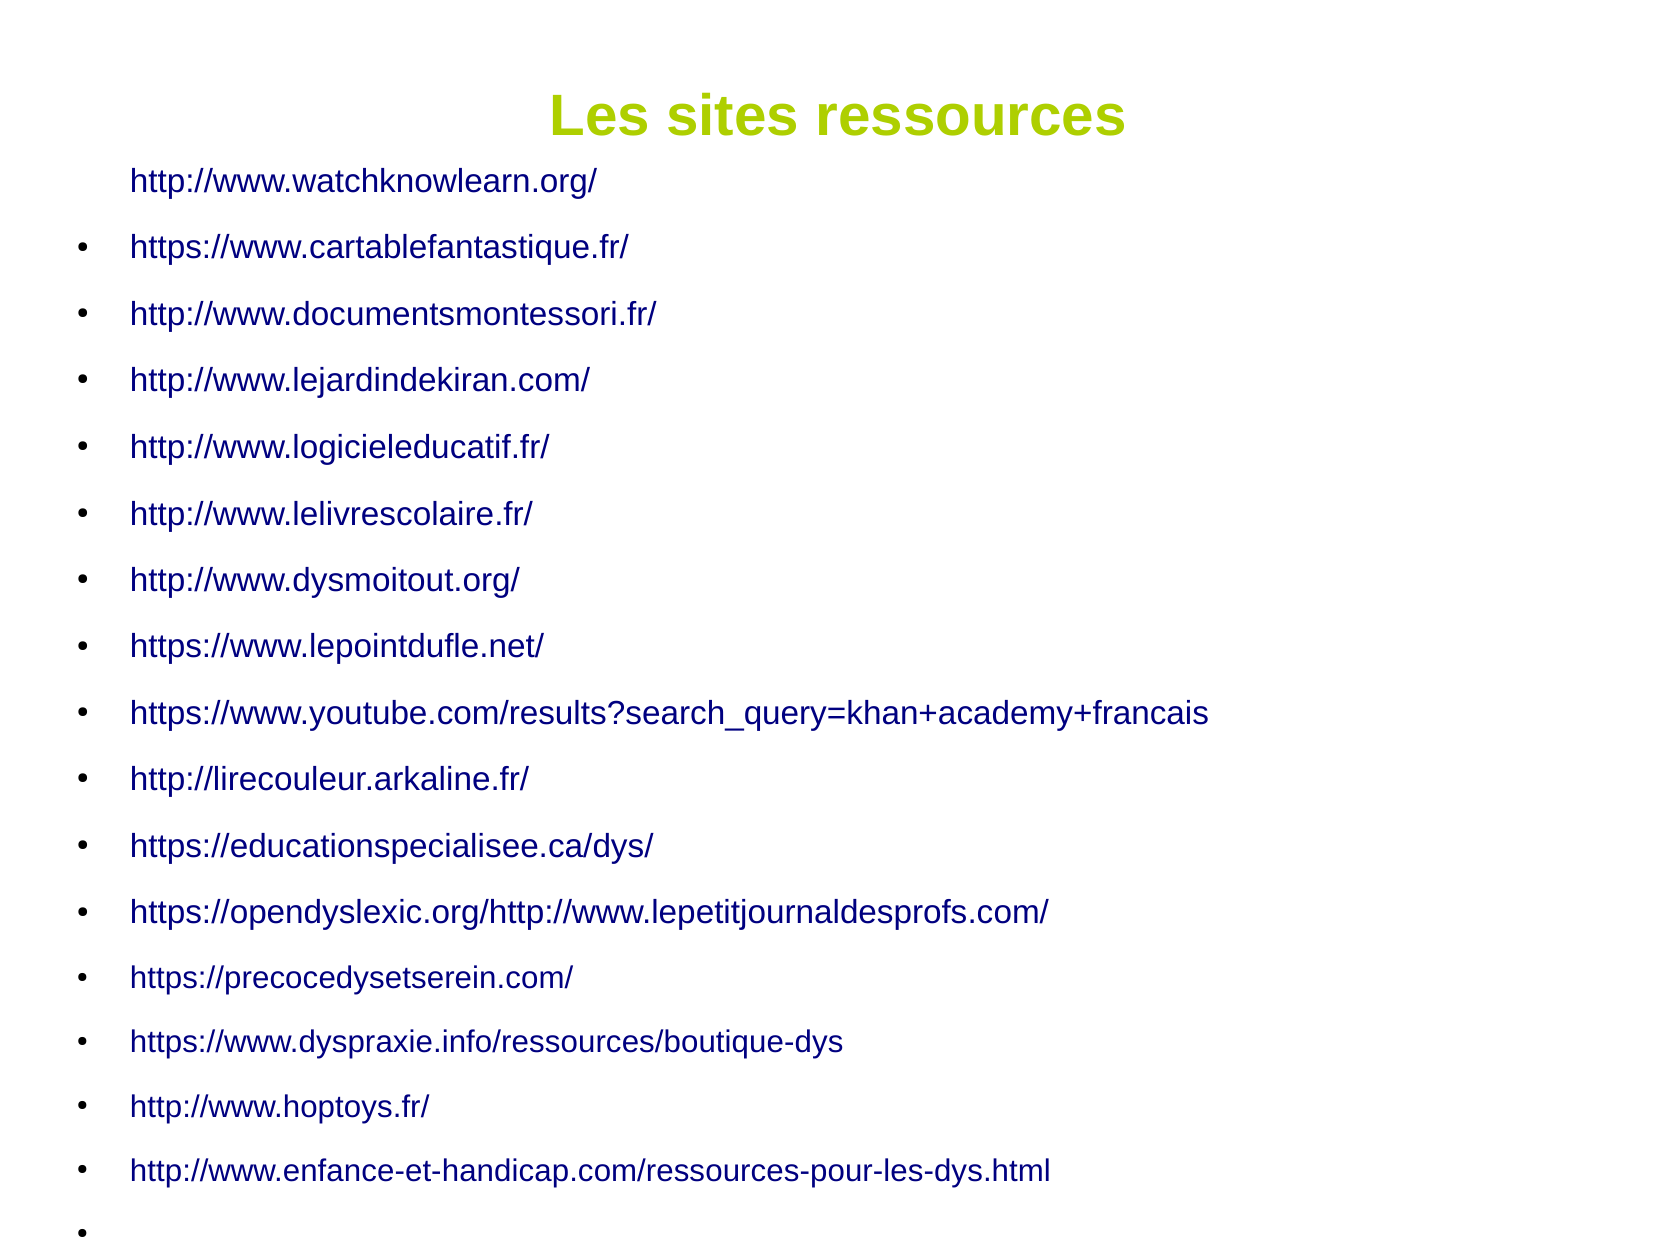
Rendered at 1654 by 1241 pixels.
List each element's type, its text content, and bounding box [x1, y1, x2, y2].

title Les sites ressources [94, 11, 1583, 219]
list http://www.watchknowlearn.org/ https://www.cartablefantastique.fr/ http://www.documentsmontessori.fr/ http://www.lejardindekiran.com/ http://www.logicieleducatif.fr/ http://www.lelivrescolaire.fr/ http://www.dysmoitout.org/ https://www.lepointdufle.net/ https://www.youtube.com/results?search_query=khan+academy+francais http://lirecouleur.arkaline.fr/ https://educationspecialisee.ca/dys/ https://opendyslexic.org/http://www.lepetitjournaldesprofs.com/ https://precocedysetserein.com/ https://www.dyspraxie.info/ressources/boutique-dys http://www.hoptoys.fr/ http://www.enfance-et-handicap.com/ressources-pour-les-dys.html [59, 162, 1548, 1241]
